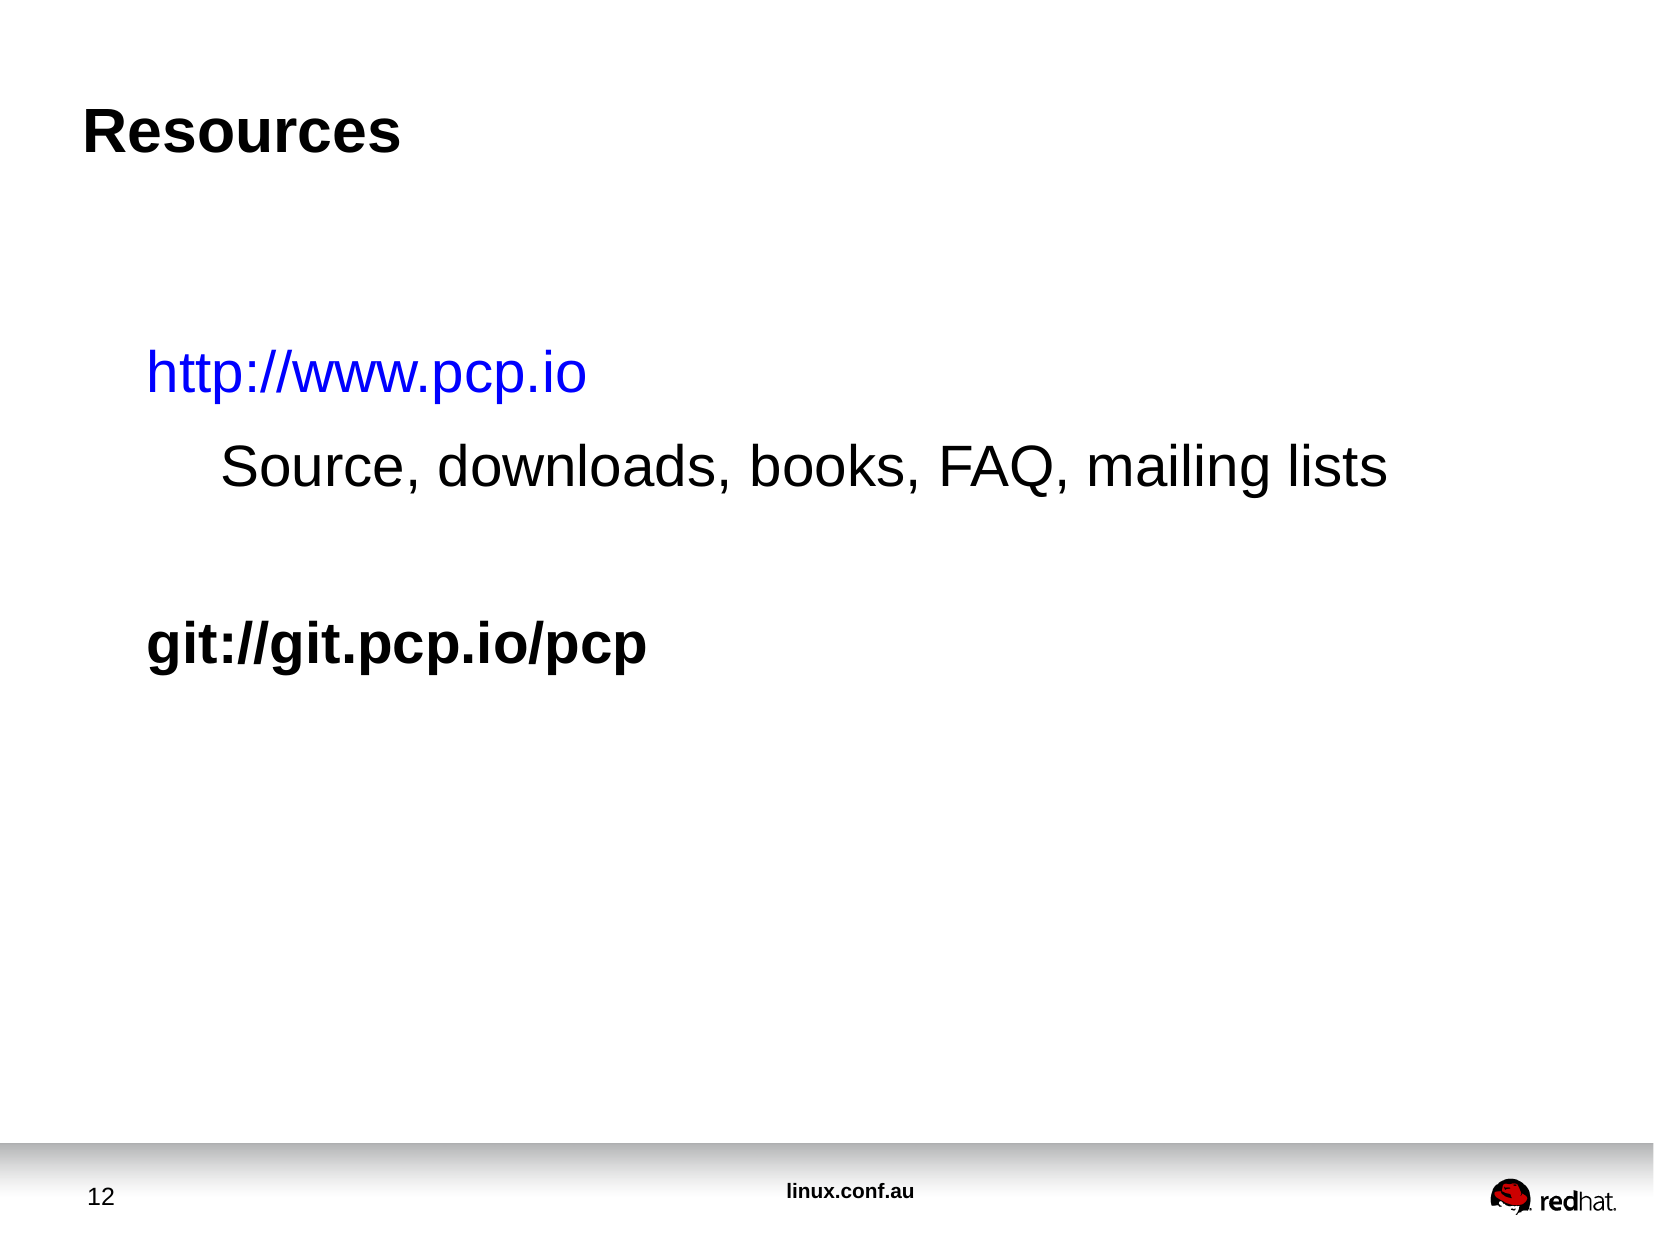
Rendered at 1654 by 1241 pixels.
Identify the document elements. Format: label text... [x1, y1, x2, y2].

picture [0, 1143, 1654, 1241]
title Resources [82, 37, 1571, 226]
list http://www.pcp.io Source, downloads, books, FAQ, mailing lists git://git.pcp.io/pcp [86, 244, 1576, 1039]
